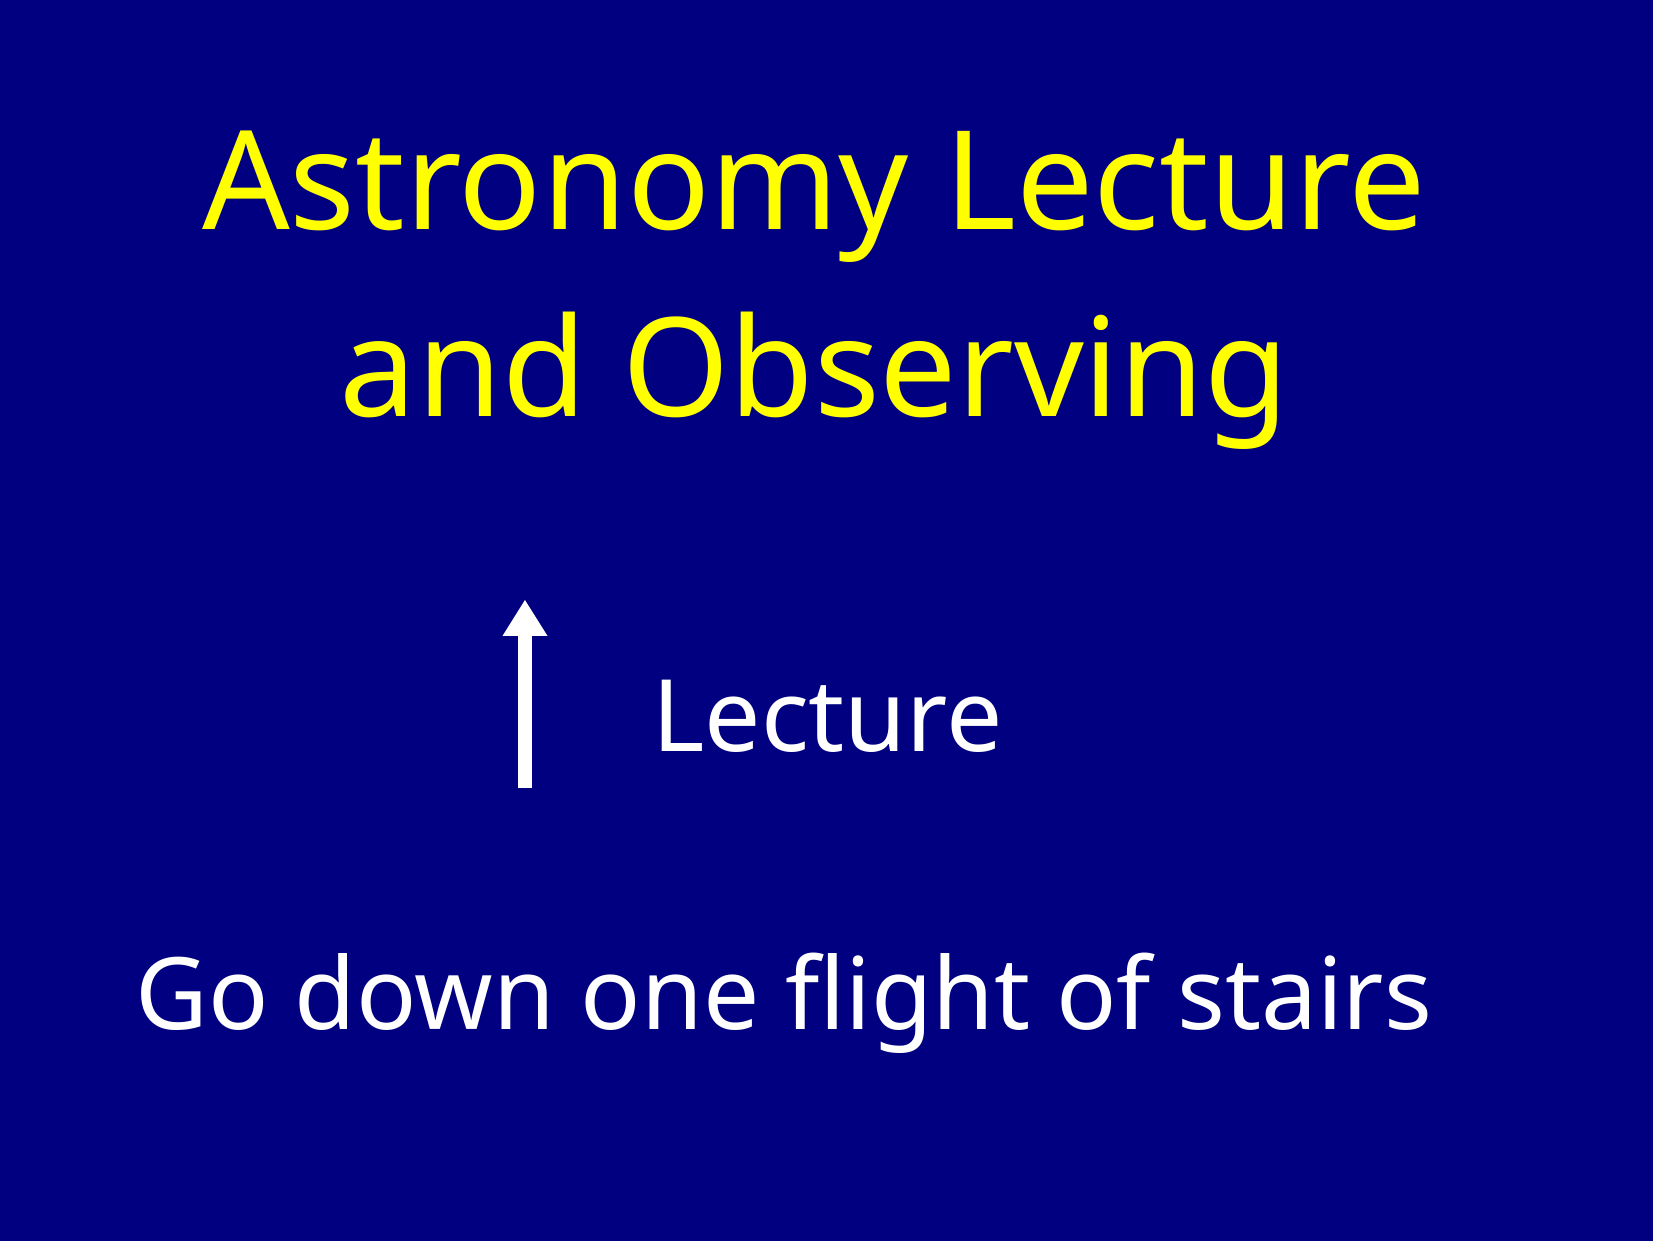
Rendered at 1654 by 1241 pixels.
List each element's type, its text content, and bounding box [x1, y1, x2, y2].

text_box Go down one flight of stairs [120, 914, 1501, 1051]
text_box Lecture [637, 637, 1033, 773]
text_box Astronomy Lecture and Observing [187, 75, 1500, 422]
